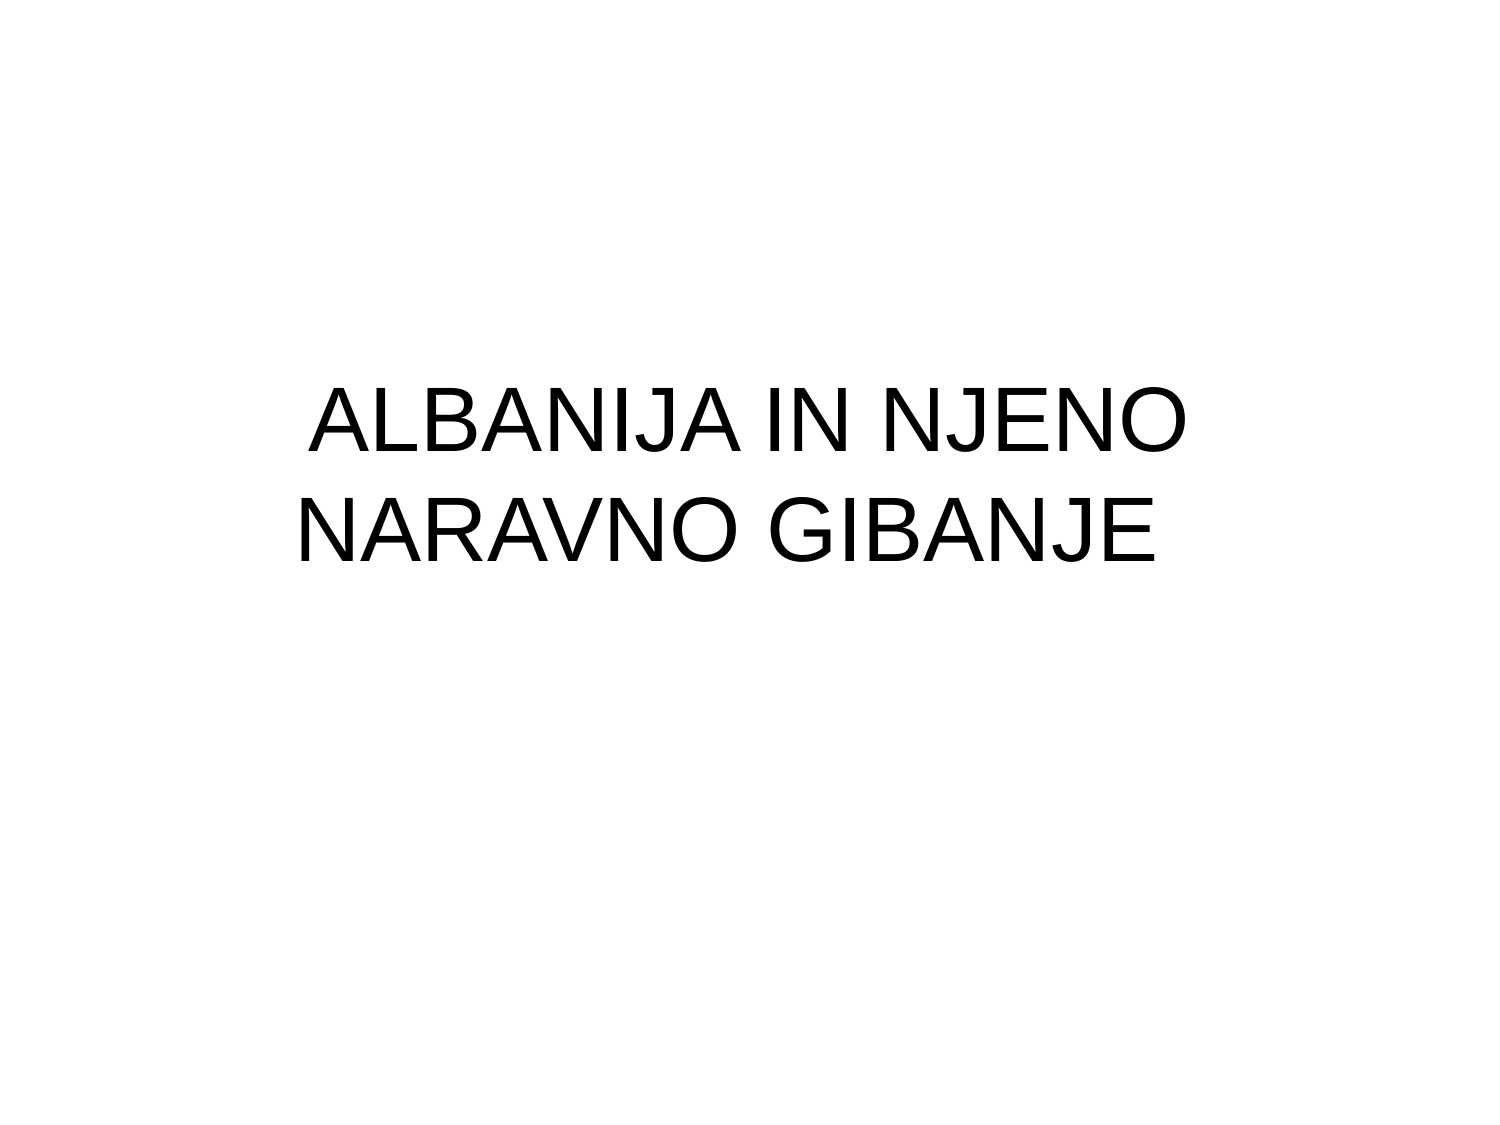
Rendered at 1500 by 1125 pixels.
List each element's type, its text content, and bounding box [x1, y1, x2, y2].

title ALBANIJA IN NJENO NARAVNO GIBANJE [112, 349, 1388, 591]
